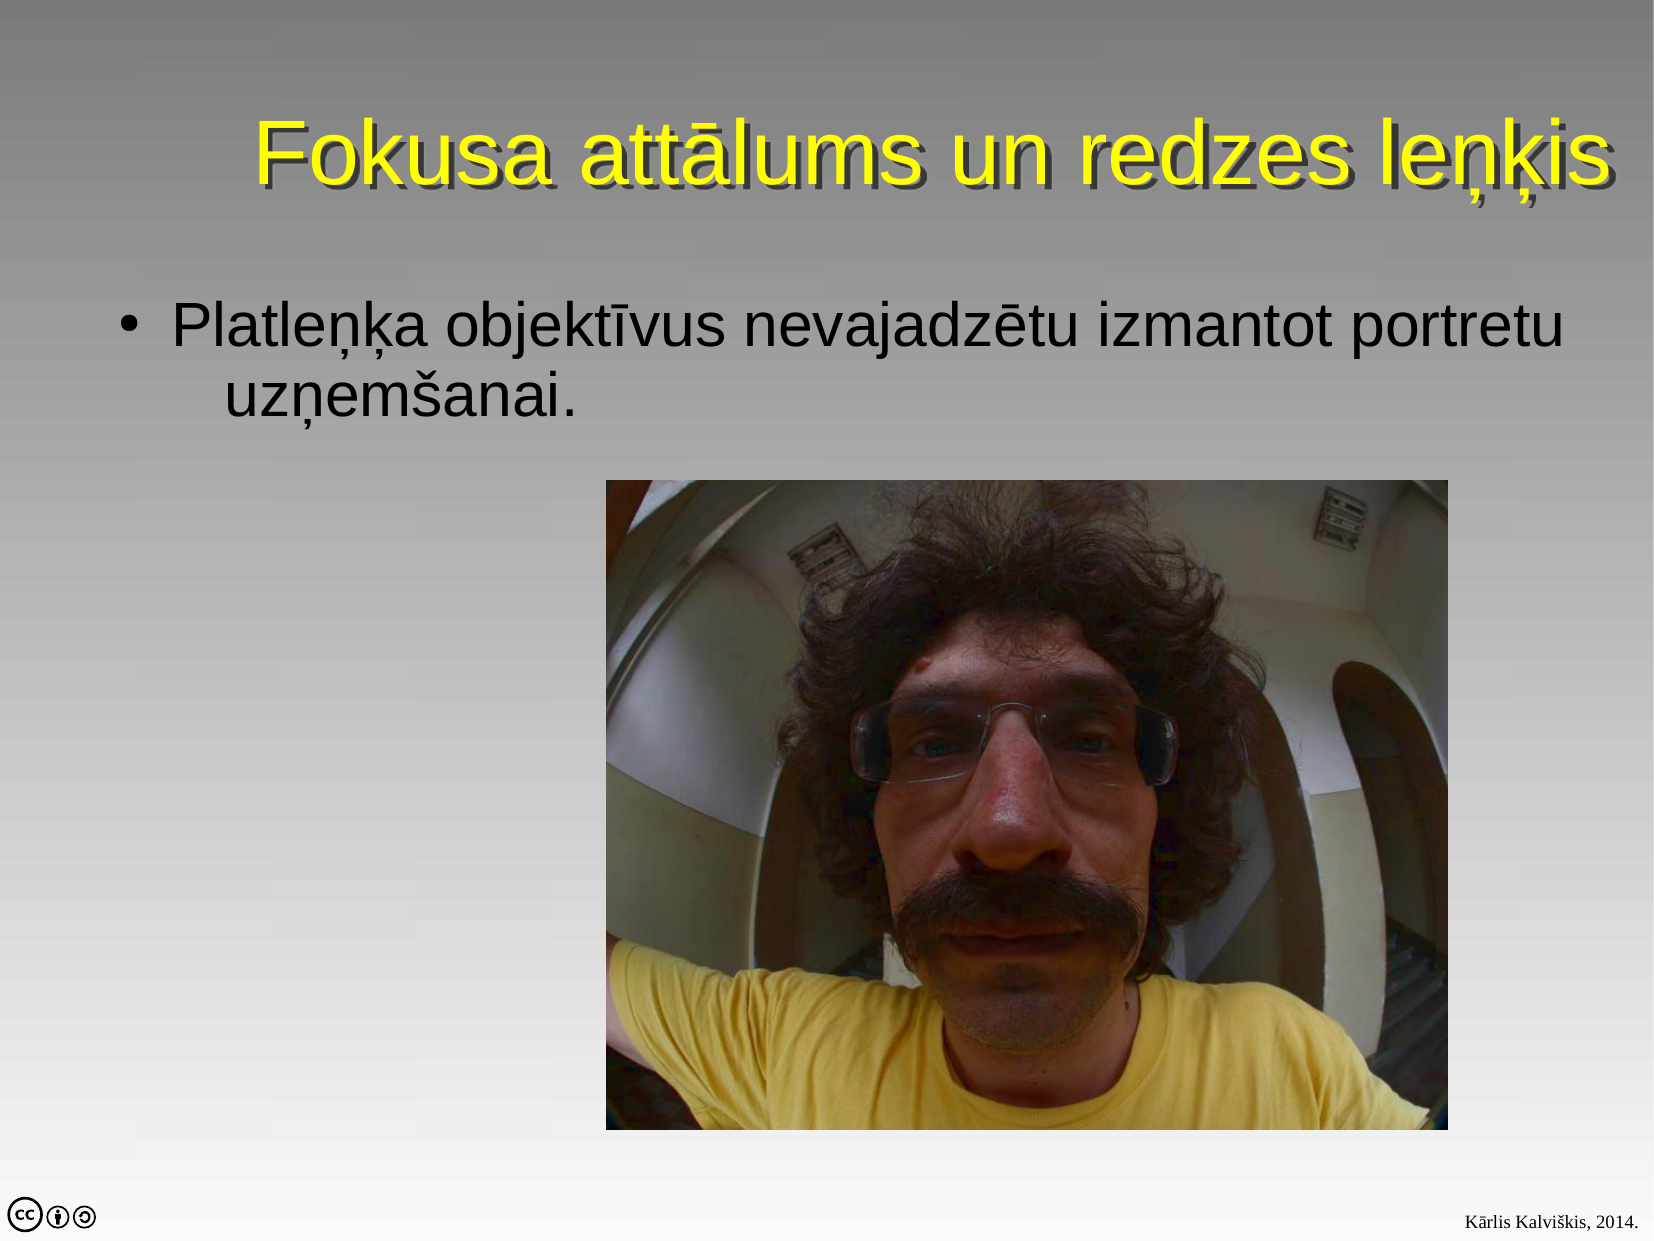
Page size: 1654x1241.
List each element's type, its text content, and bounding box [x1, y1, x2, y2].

title Fokusa attālums un redzes leņķis [42, 49, 1615, 257]
picture [0, 0, 1654, 1241]
list Platleņķa objektīvus nevajadzētu izmantot portretu uzņemšanai. [82, 290, 1571, 1094]
